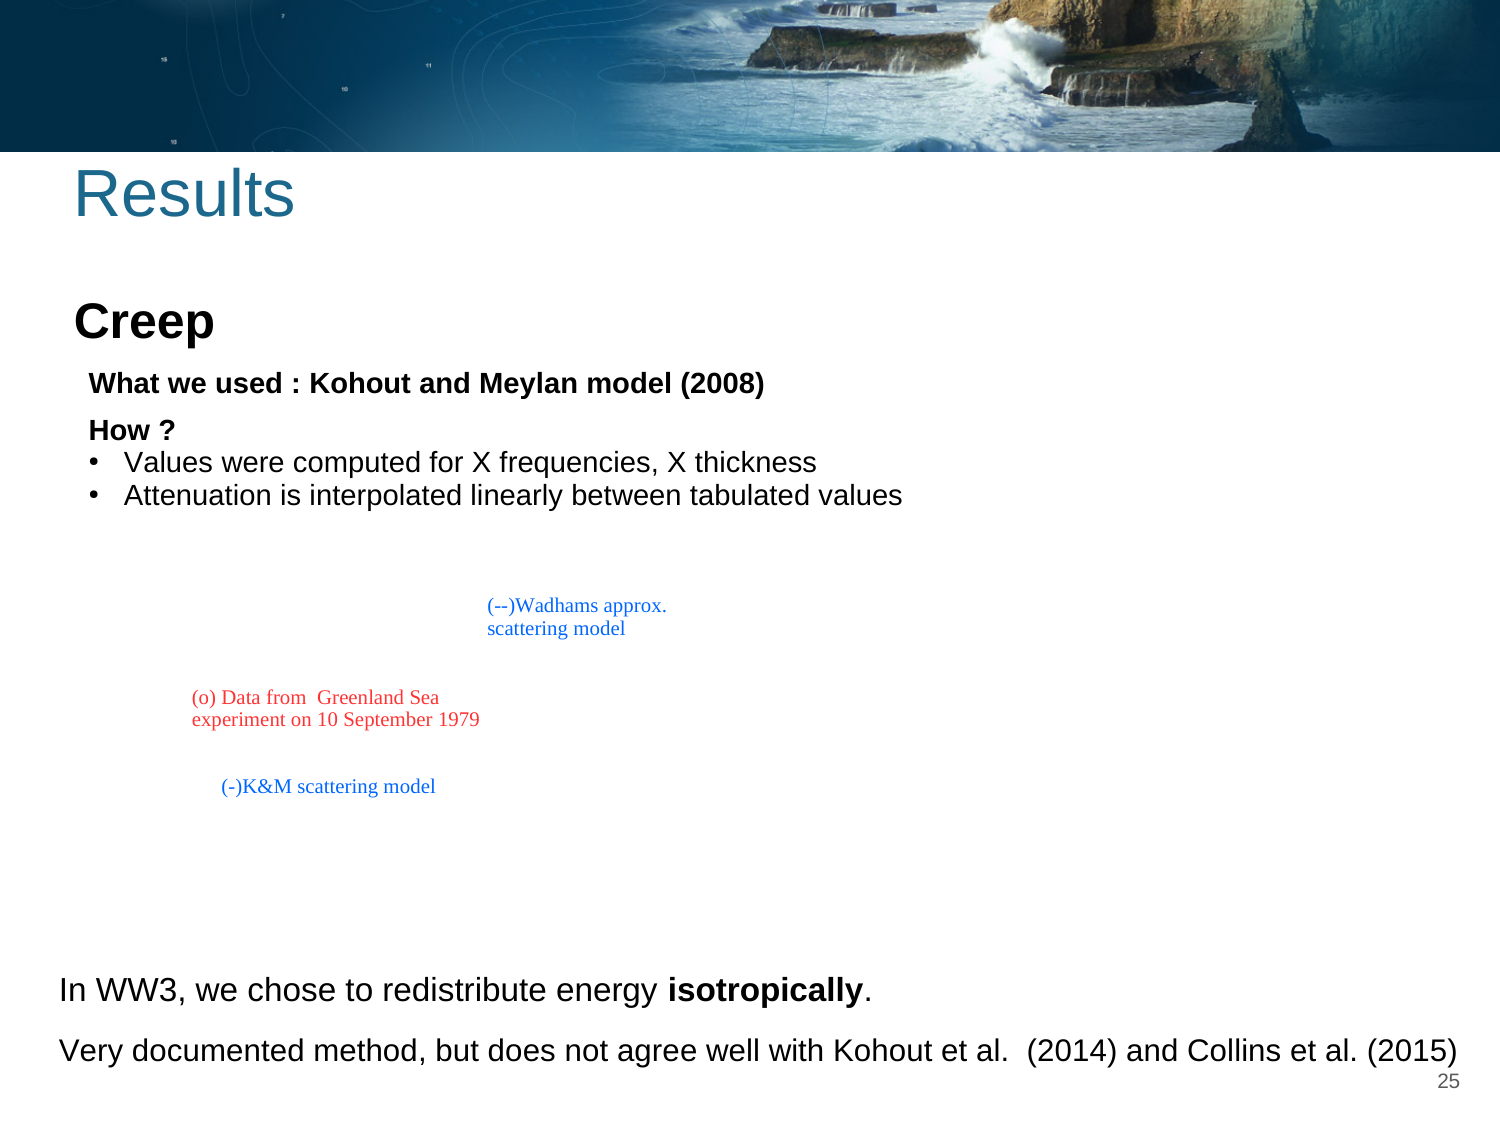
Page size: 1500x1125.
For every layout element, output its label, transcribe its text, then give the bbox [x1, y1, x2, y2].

picture [0, 0, 1500, 152]
text_box Very documented method, but does not agree well with Kohout et al. (2014) and Collins et al. (2015) [59, 1033, 1500, 1069]
text_box Creep [59, 277, 1241, 434]
text_box (-)K&M scattering model [206, 767, 502, 808]
text_box (--)Wadhams approx. scattering model [472, 587, 768, 650]
text_box What we used : Kohout and Meylan model (2008) [88, 367, 1500, 401]
title Results [59, 102, 1244, 278]
text_box In WW3, we chose to redistribute energy isotropically. [59, 971, 916, 1009]
text_box (o) Data from Greenland Sea experiment on 10 September 1979 [177, 679, 502, 742]
text_box How ? Values were computed for X frequencies, X thickness Attenuation is interpolated linearly between tabulated values [88, 413, 945, 512]
